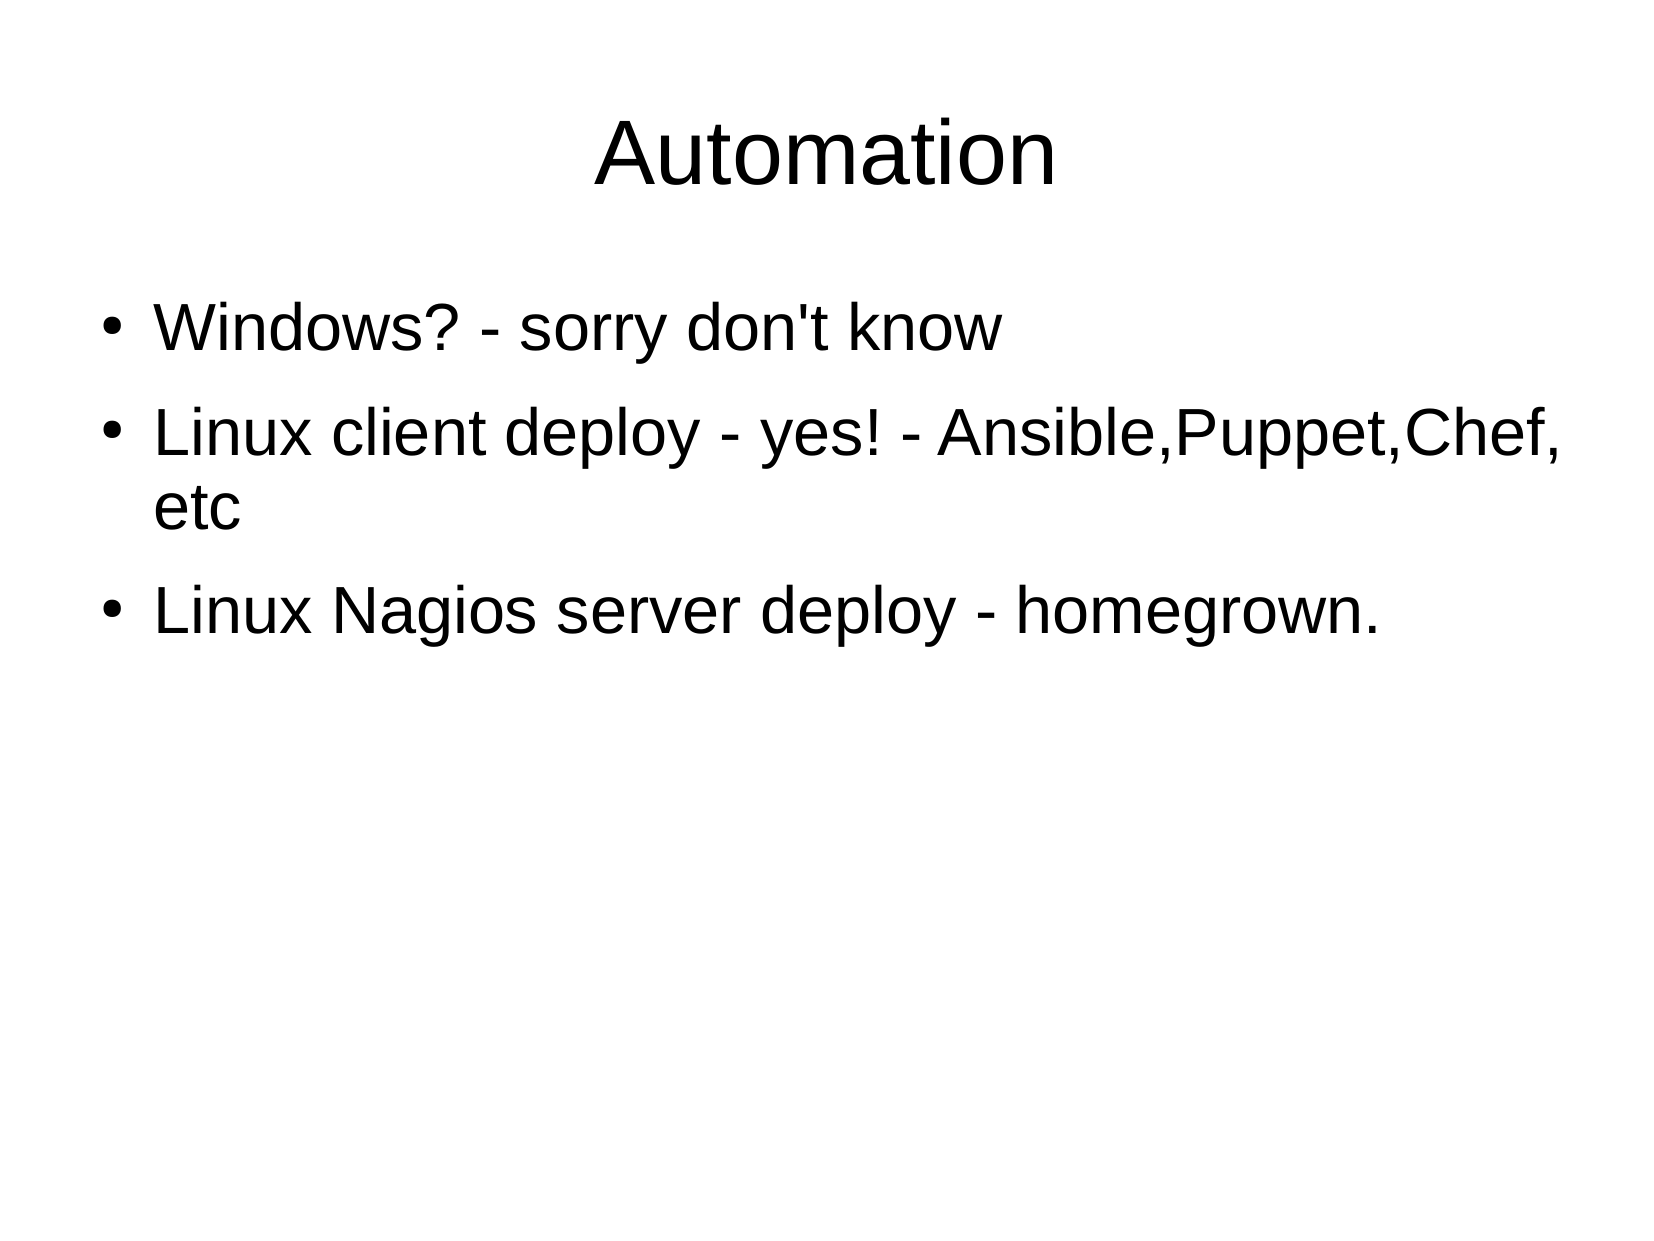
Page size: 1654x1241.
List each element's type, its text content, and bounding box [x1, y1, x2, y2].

list Windows? - sorry don't know Linux client deploy - yes! - Ansible,Puppet,Chef, etc Linux Nagios server deploy - homegrown. [82, 290, 1571, 1010]
title Automation [82, 49, 1571, 257]
